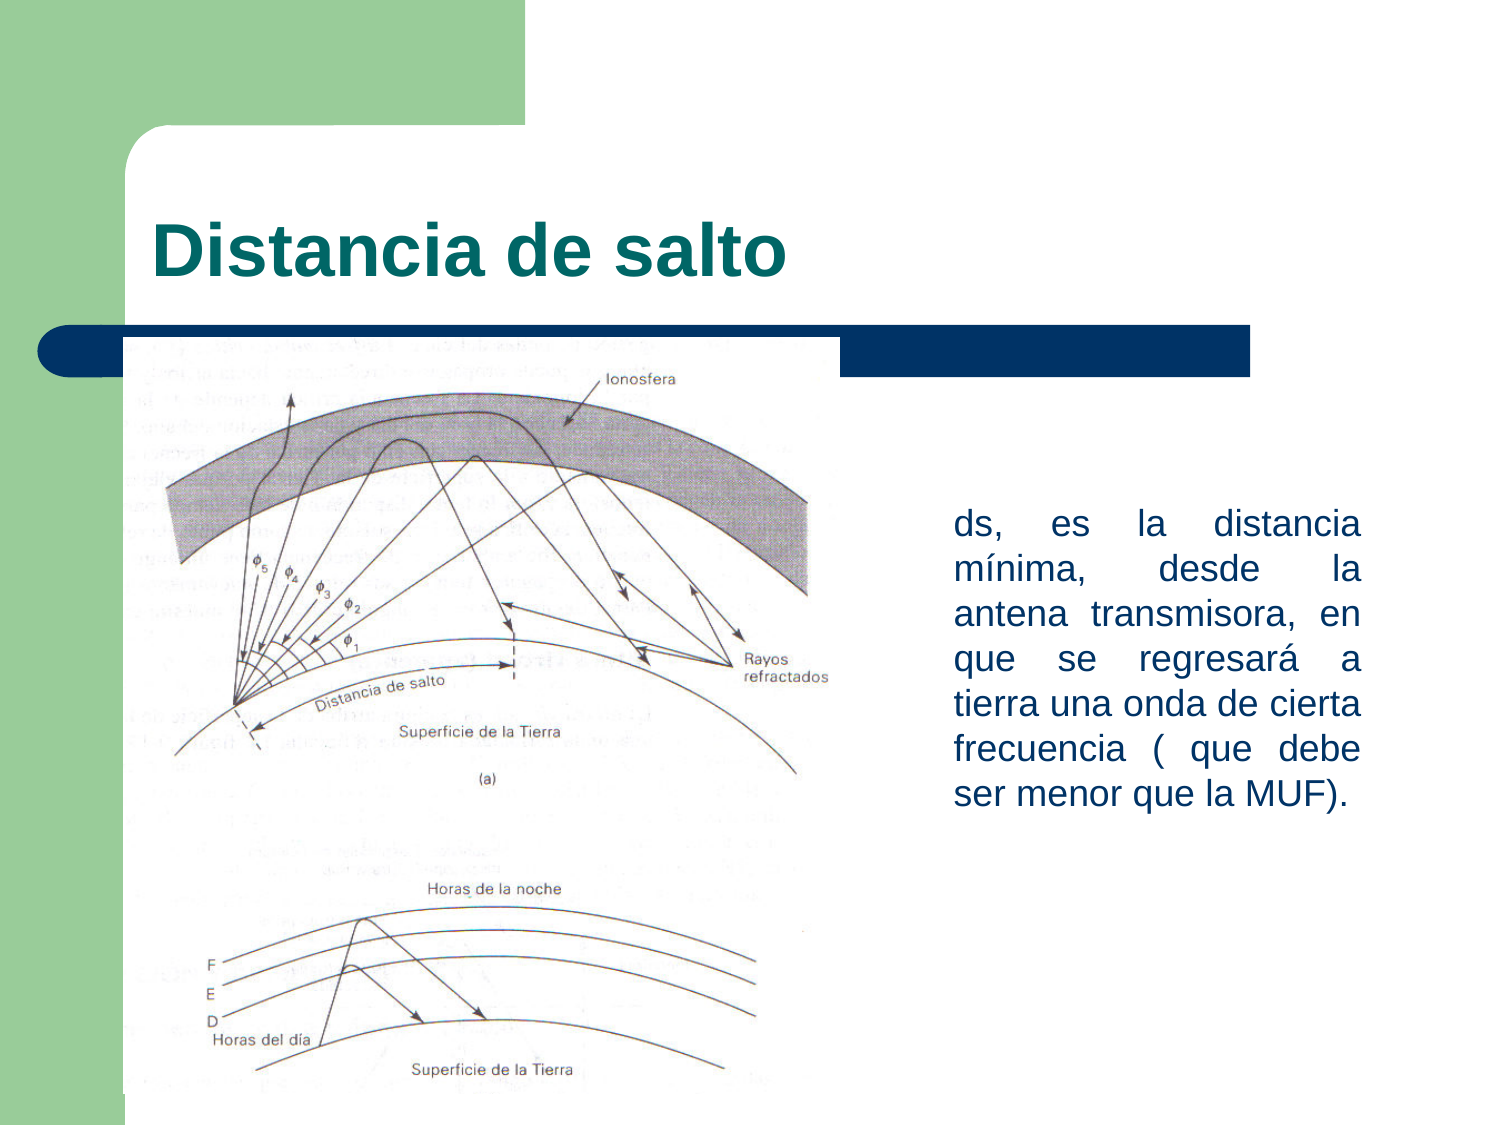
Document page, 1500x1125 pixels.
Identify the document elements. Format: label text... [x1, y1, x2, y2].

picture [123, 337, 840, 1094]
title Distancia de salto [136, 136, 1414, 301]
text_box ds, es la distancia mínima, desde la antena transmisora, en que se regresará a tierra una onda de cierta frecuencia ( que debe ser menor que la MUF). [939, 491, 1377, 823]
